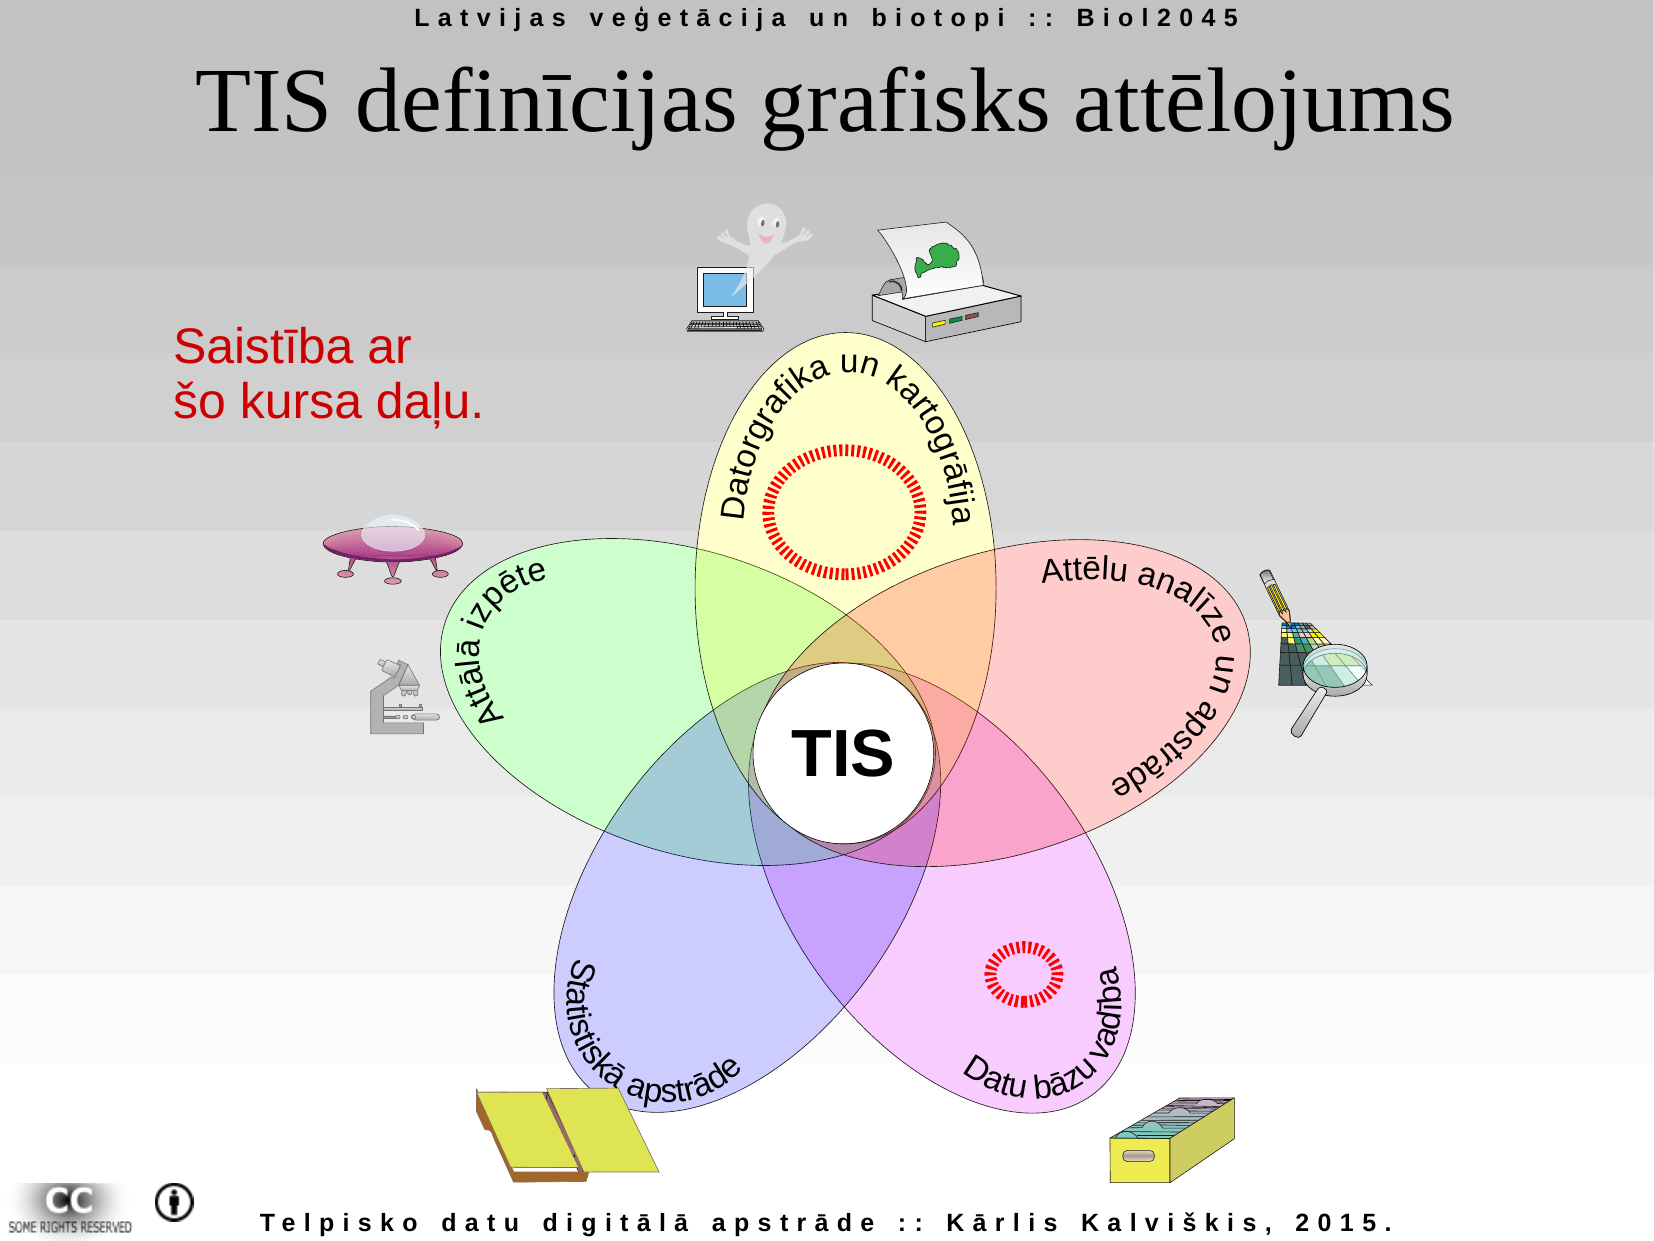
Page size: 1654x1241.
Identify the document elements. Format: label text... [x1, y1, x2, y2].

text_box [322, 514, 463, 585]
text_box [440, 332, 1251, 1183]
picture [0, 0, 1654, 1241]
text_box [1109, 1097, 1235, 1183]
text_box [872, 296, 1022, 342]
text_box [1259, 569, 1373, 738]
text_box [686, 296, 764, 332]
title TIS definīcijas grafisks attēlojums [29, 49, 1625, 296]
text_box TIS [776, 708, 911, 799]
text_box Saistība ar šo kursa daļu. [173, 317, 485, 430]
text_box [411, 713, 440, 721]
text_box [370, 659, 424, 734]
